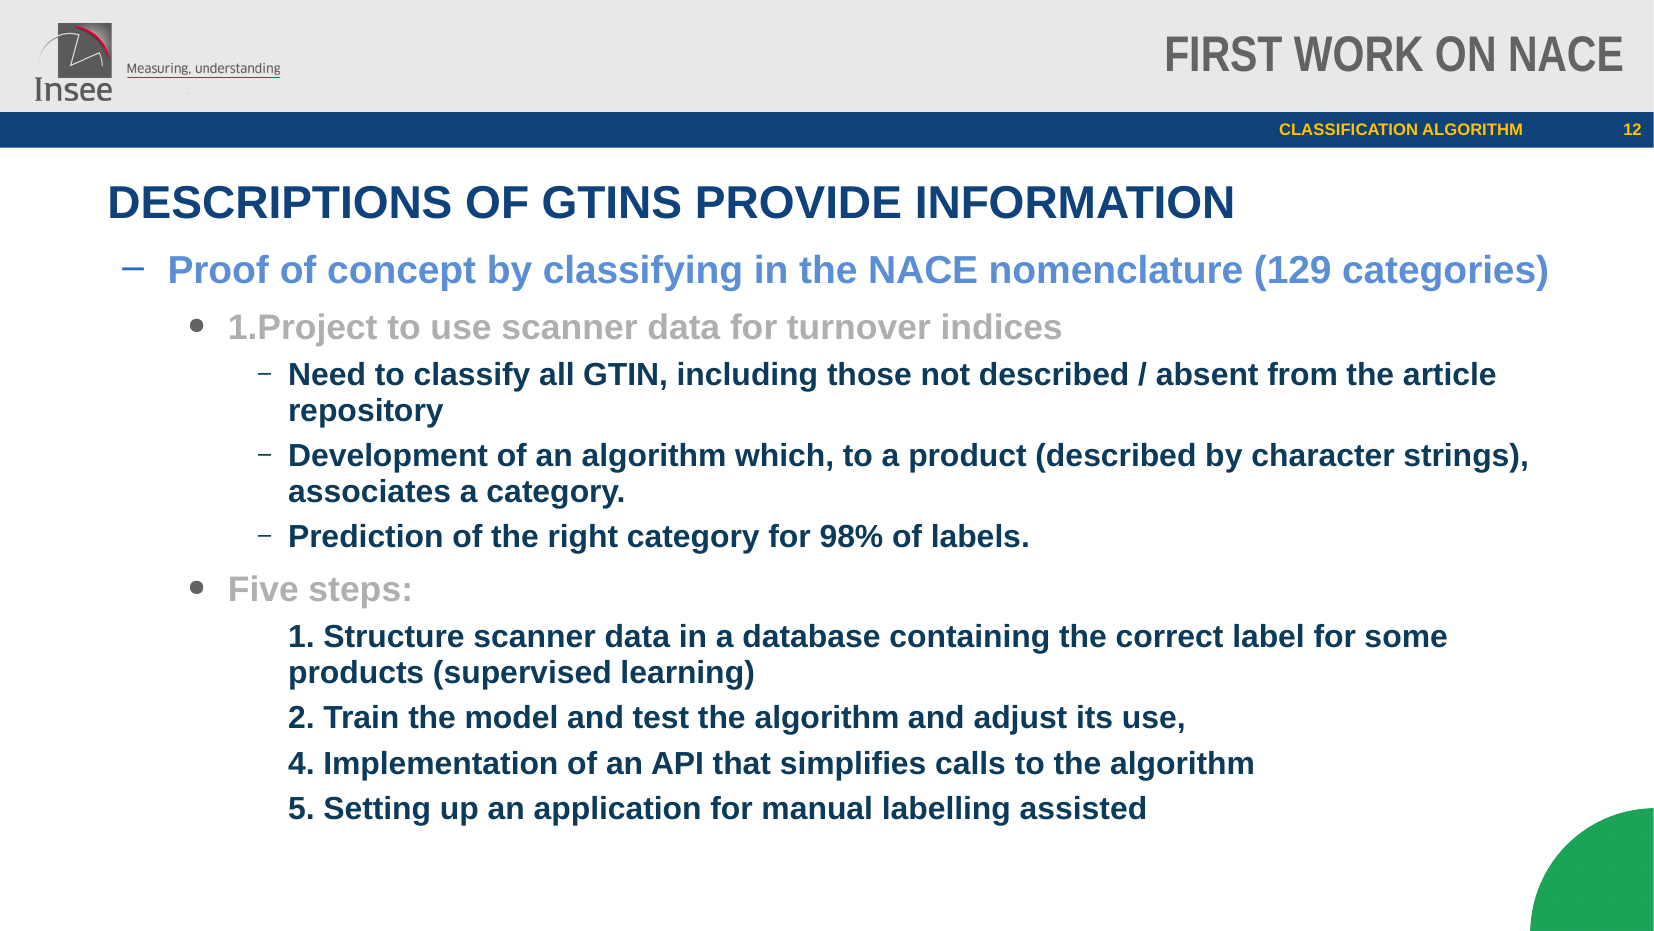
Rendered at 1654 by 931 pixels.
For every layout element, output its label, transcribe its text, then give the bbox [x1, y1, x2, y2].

picture [35, 23, 265, 101]
list Descriptions of gtins provide information Proof of concept by classifying in the NACE nomenclature (129 categories) 1.Project to use scanner data for turnover indices Need to classify all GTIN, including those not described / absent from the article repository Development of an algorithm which, to a product (described by character strings), associates a category. Prediction of the right category for 98% of labels. Five steps: 1. Structure scanner data in a database containing the correct label for some products (supervised learning) 2. Train the model and test the algorithm and adjust its use, 4. Implementation of an API that simplifies calls to the algorithm 5. Setting up an application for manual labelling assisted [47, 177, 1560, 875]
picture [1530, 808, 1654, 931]
title First work on NACE [265, 0, 1625, 107]
